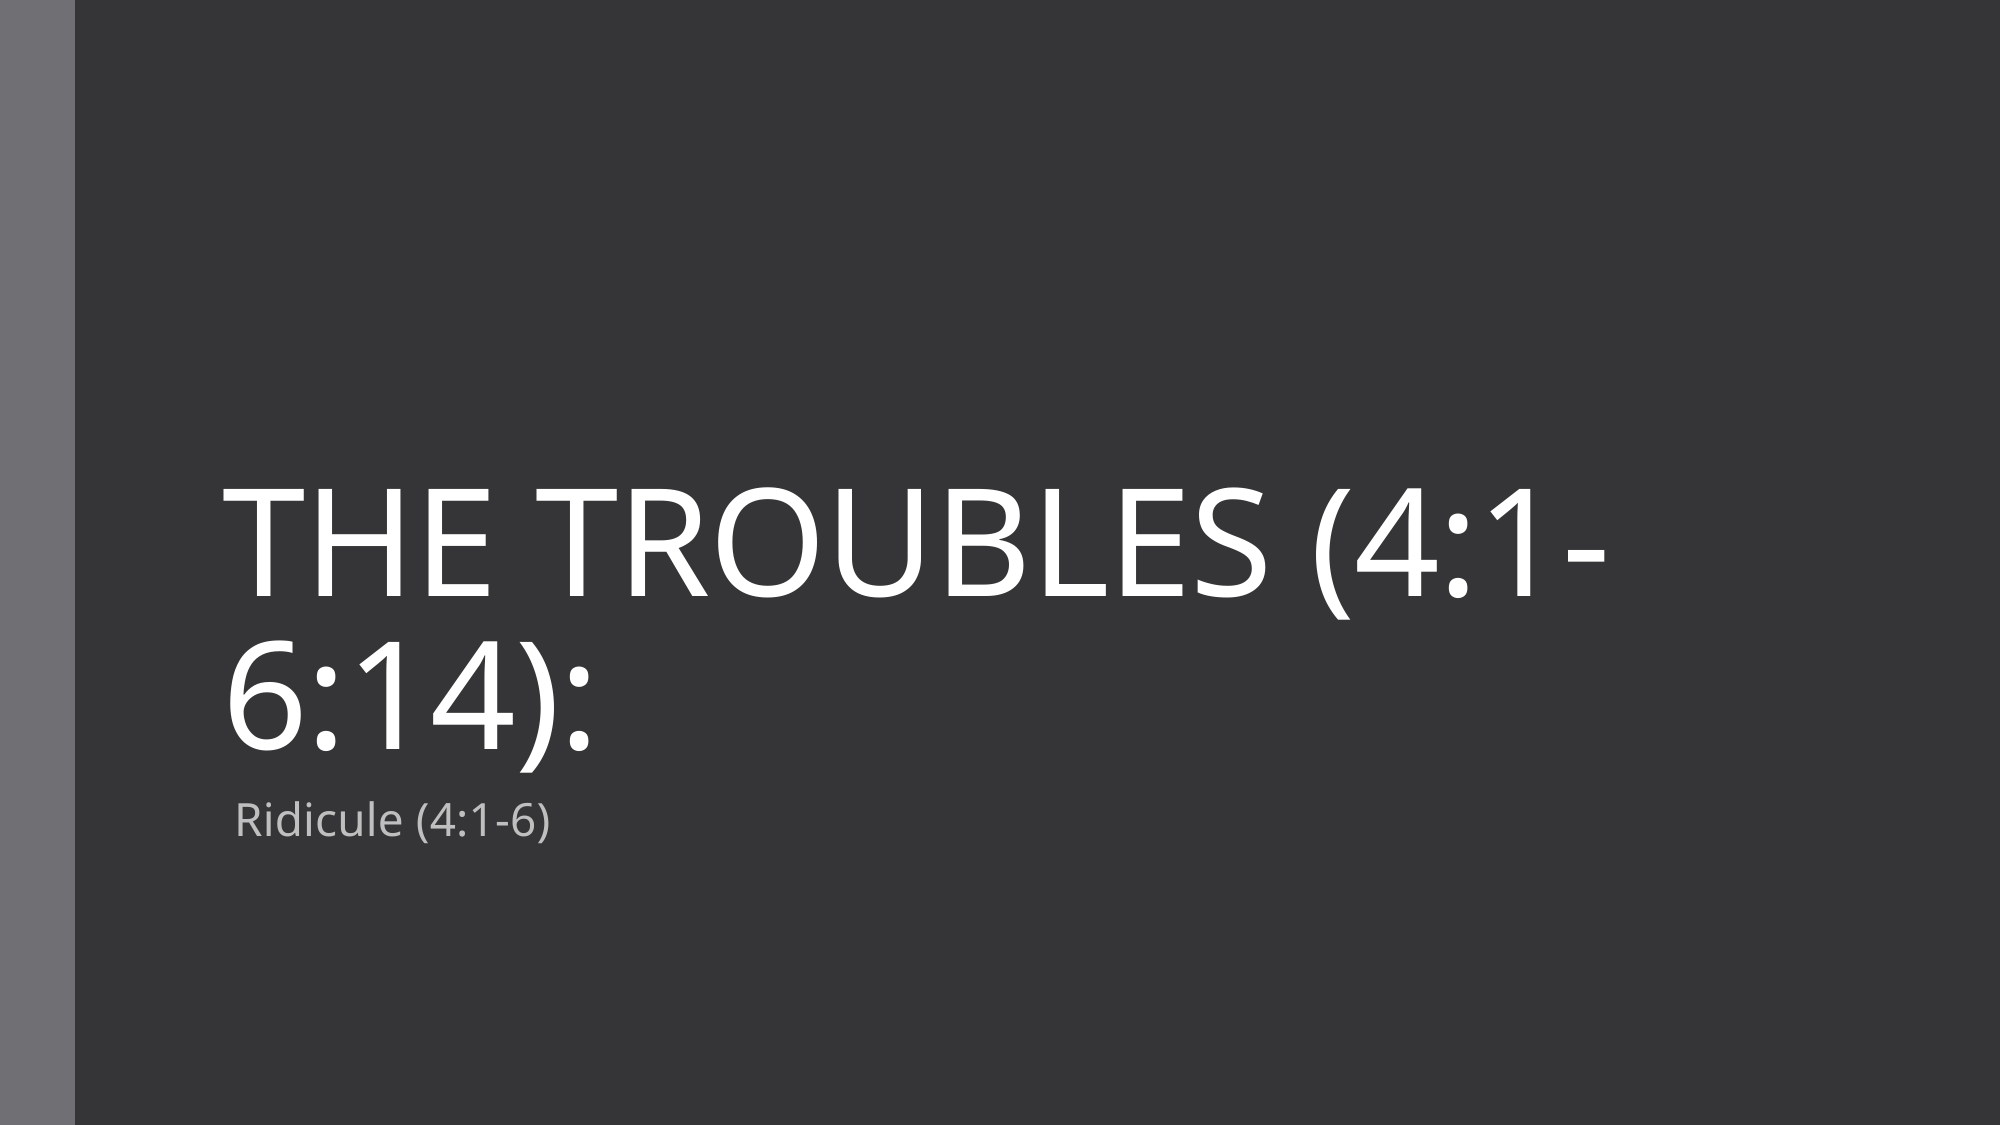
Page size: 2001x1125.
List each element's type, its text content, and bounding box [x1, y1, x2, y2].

title THE TROUBLES (4:1-6:14): [206, 124, 1752, 787]
subtitle Ridicule (4:1-6) [206, 787, 1752, 1066]
